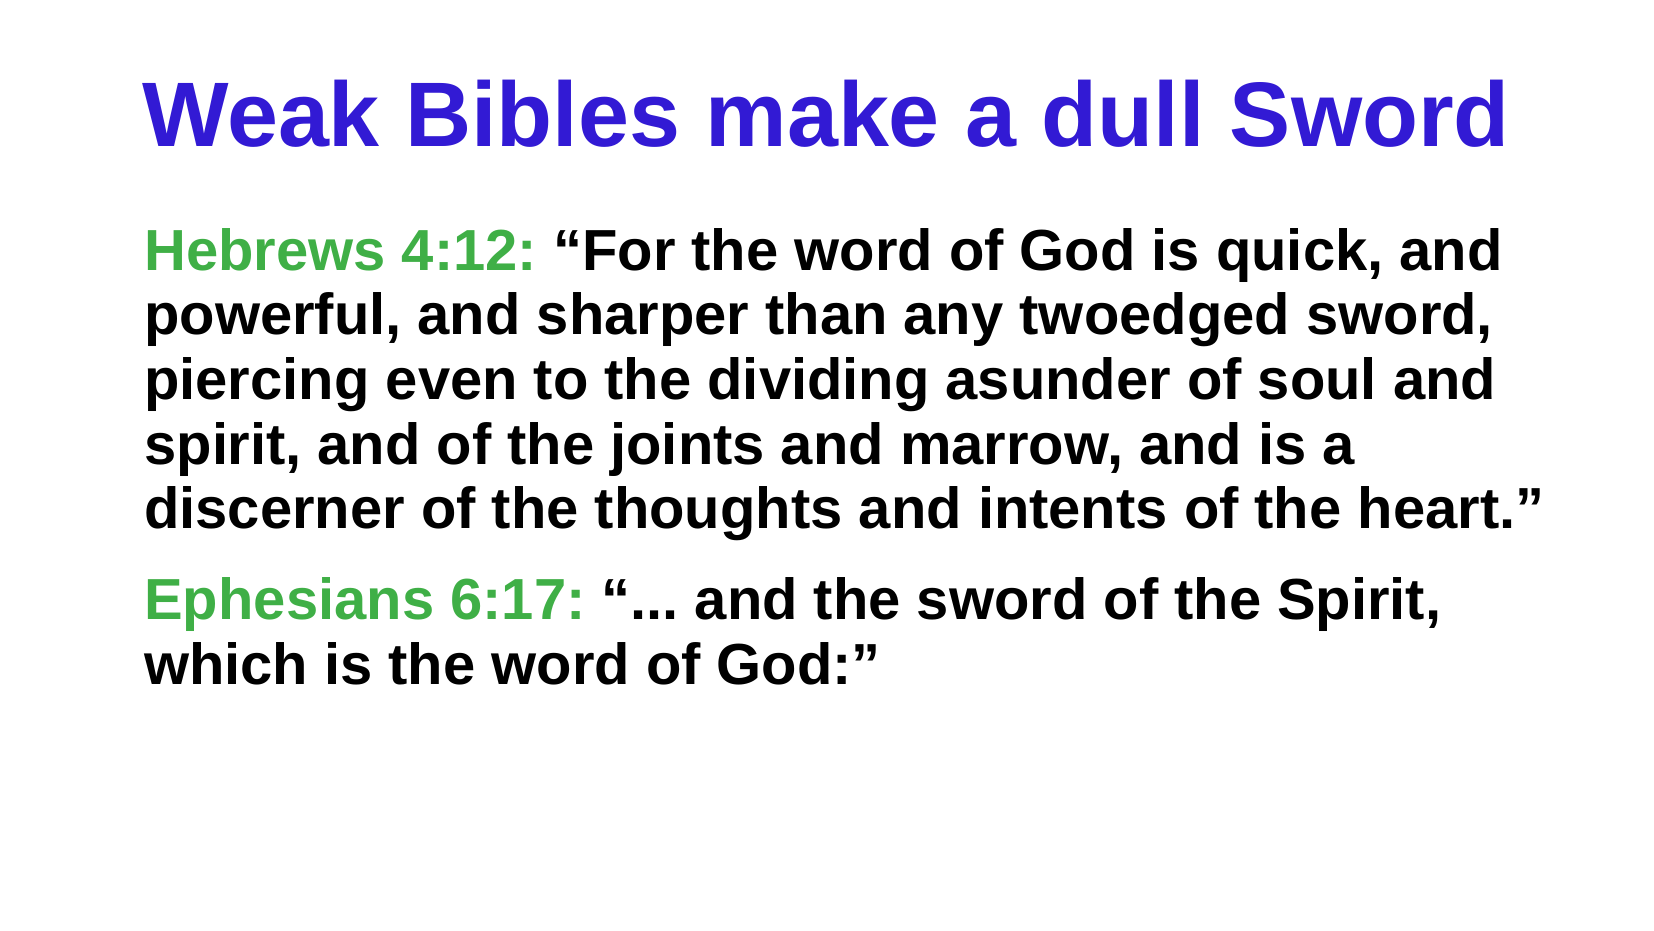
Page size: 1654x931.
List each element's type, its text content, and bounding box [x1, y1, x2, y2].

title Weak Bibles make a dull Sword [82, 37, 1571, 193]
list Hebrews 4:12: “For the word of God is quick, and powerful, and sharper than any twoedged sword, piercing even to the dividing asunder of soul and spirit, and of the joints and marrow, and is a discerner of the thoughts and intents of the heart.” Ephesians 6:17: “... and the sword of the Spirit, which is the word of God:” [82, 217, 1571, 758]
